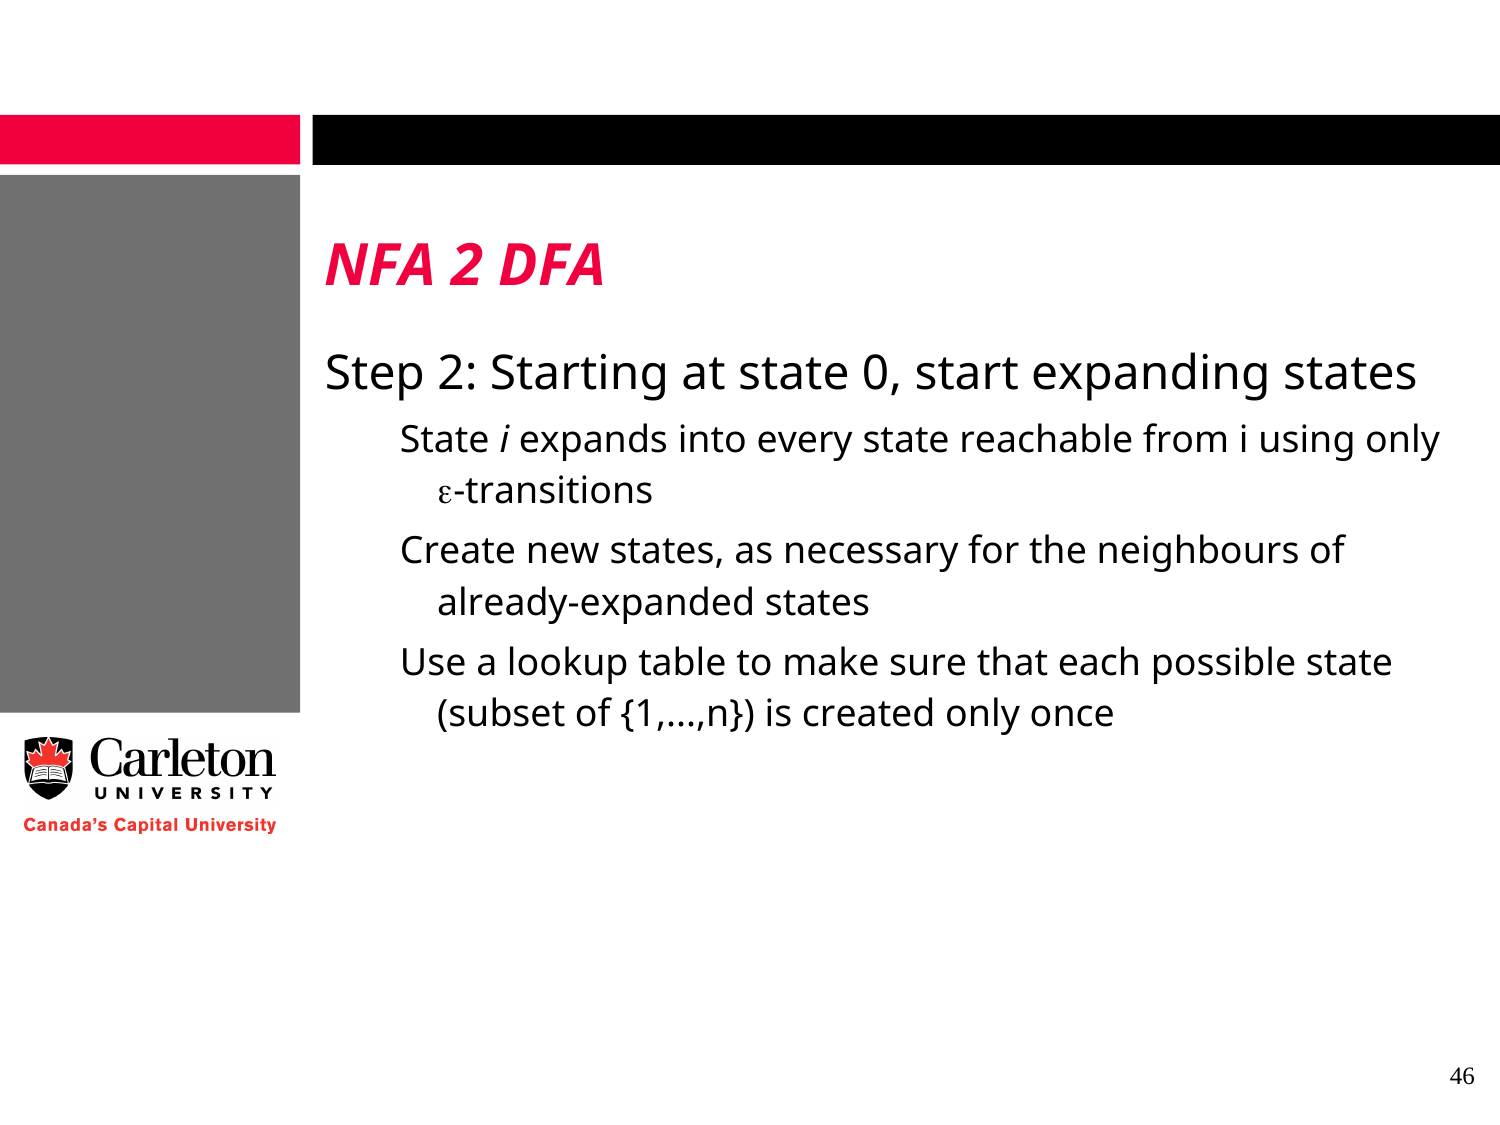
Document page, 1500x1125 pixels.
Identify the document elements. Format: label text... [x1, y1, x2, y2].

title NFA 2 DFA [324, 194, 1450, 324]
list Step 2: Starting at state 0, start expanding states State i expands into every state reachable from i using only e-transitions Create new states, as necessary for the neighbours of already-expanded states Use a lookup table to make sure that each possible state (subset of {1,...,n}) is created only once [324, 324, 1450, 1036]
picture [24, 737, 276, 834]
